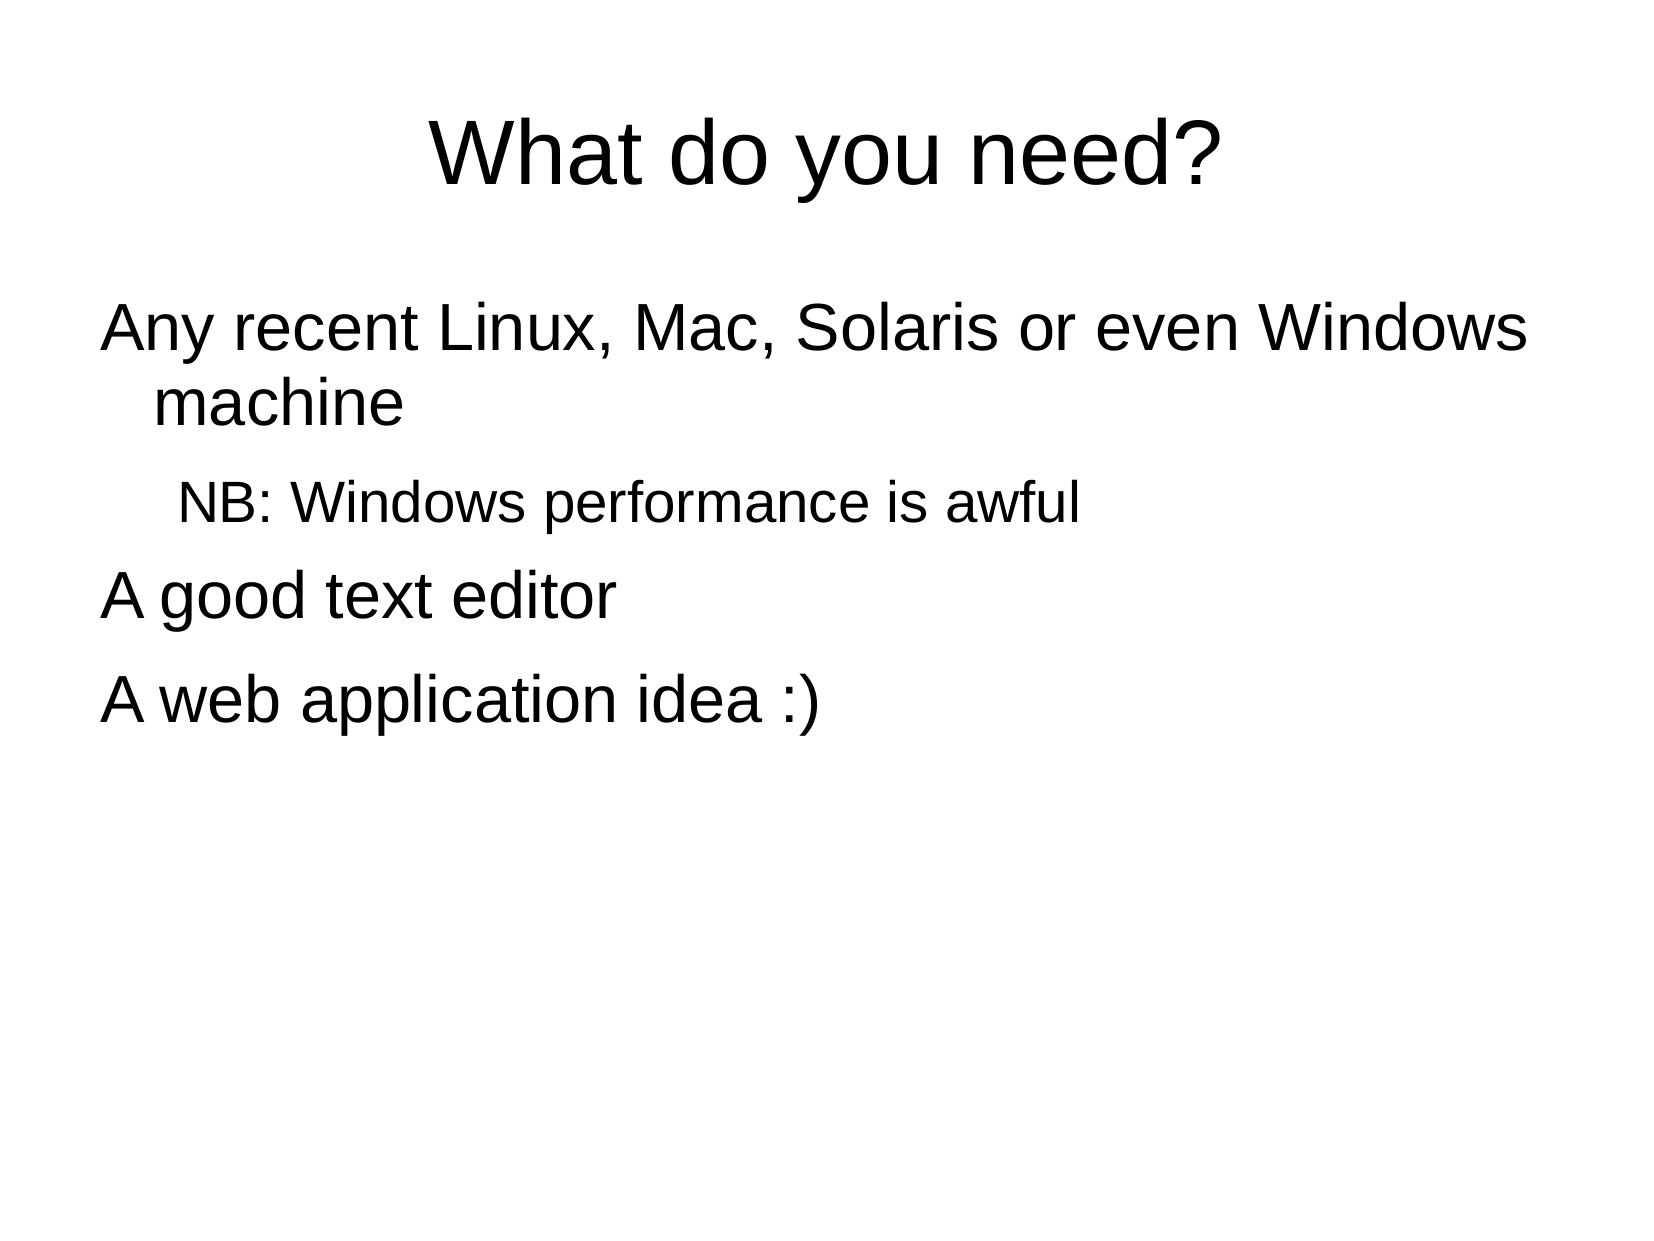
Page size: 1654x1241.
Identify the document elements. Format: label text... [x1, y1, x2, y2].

list Any recent Linux, Mac, Solaris or even Windows machine NB: Windows performance is awful A good text editor A web application idea :) [82, 290, 1571, 1109]
title What do you need? [82, 49, 1571, 257]
